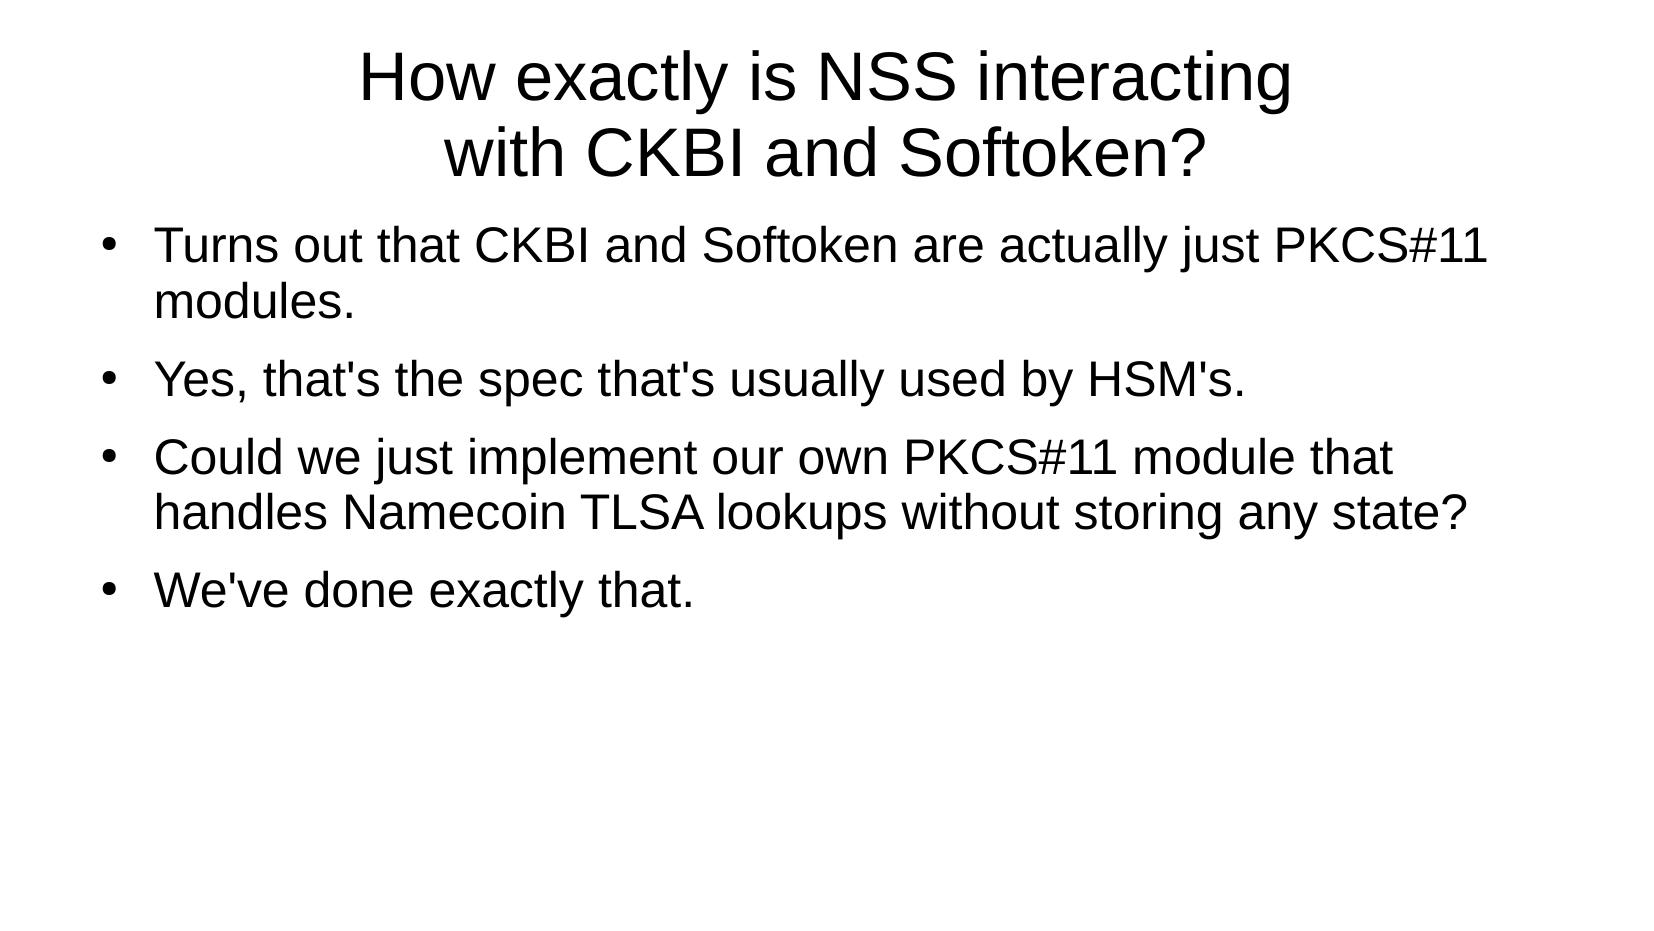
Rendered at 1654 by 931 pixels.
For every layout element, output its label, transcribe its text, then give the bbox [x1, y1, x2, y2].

title How exactly is NSS interacting with CKBI and Softoken? [82, 37, 1571, 193]
list Turns out that CKBI and Softoken are actually just PKCS#11 modules. Yes, that's the spec that's usually used by HSM's. Could we just implement our own PKCS#11 module that handles Namecoin TLSA lookups without storing any state? We've done exactly that. [82, 217, 1571, 757]
